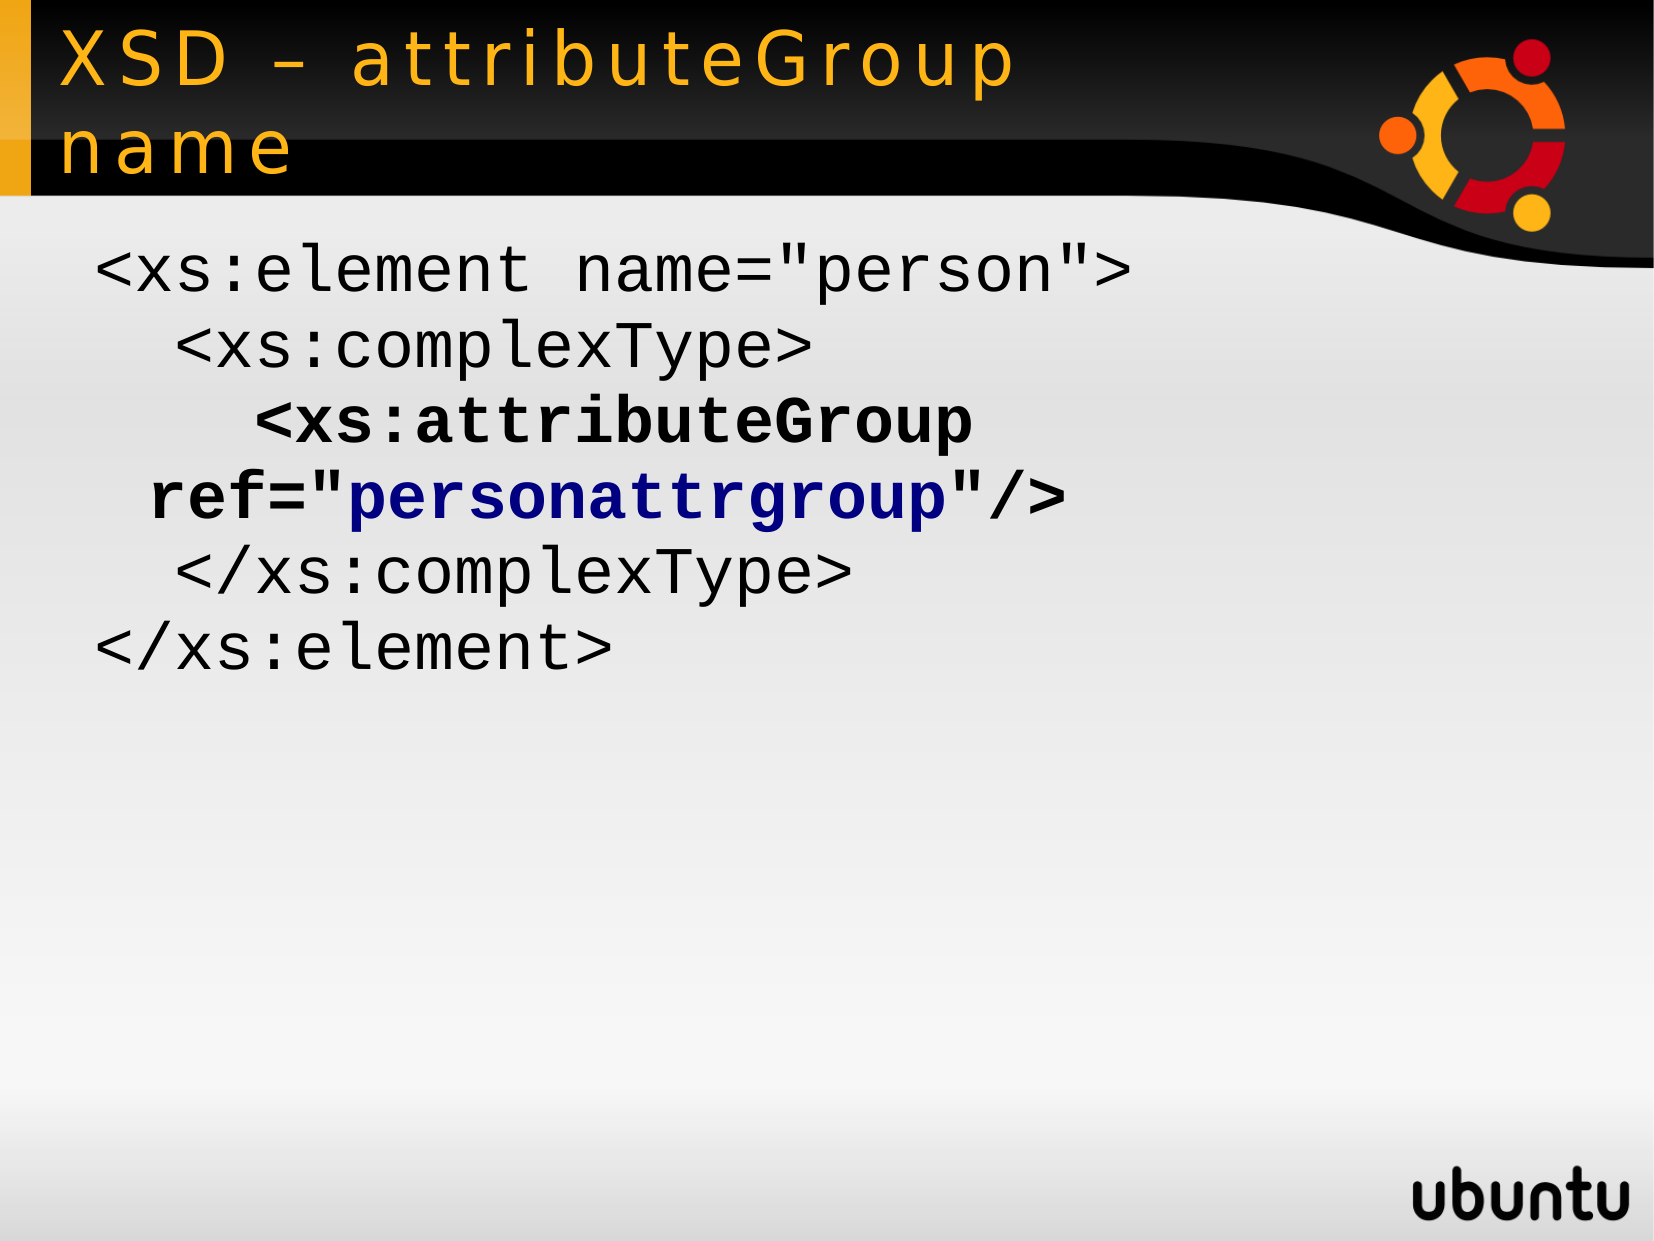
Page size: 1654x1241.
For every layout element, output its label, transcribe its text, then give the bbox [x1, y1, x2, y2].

title XSD – attributeGroup name [59, 16, 1270, 191]
picture [0, 0, 1654, 1241]
list <xs:element name="person"> <xs:complexType> <xs:attributeGroup ref="personattrgroup"/> </xs:complexType> </xs:element> [76, 236, 1565, 1055]
